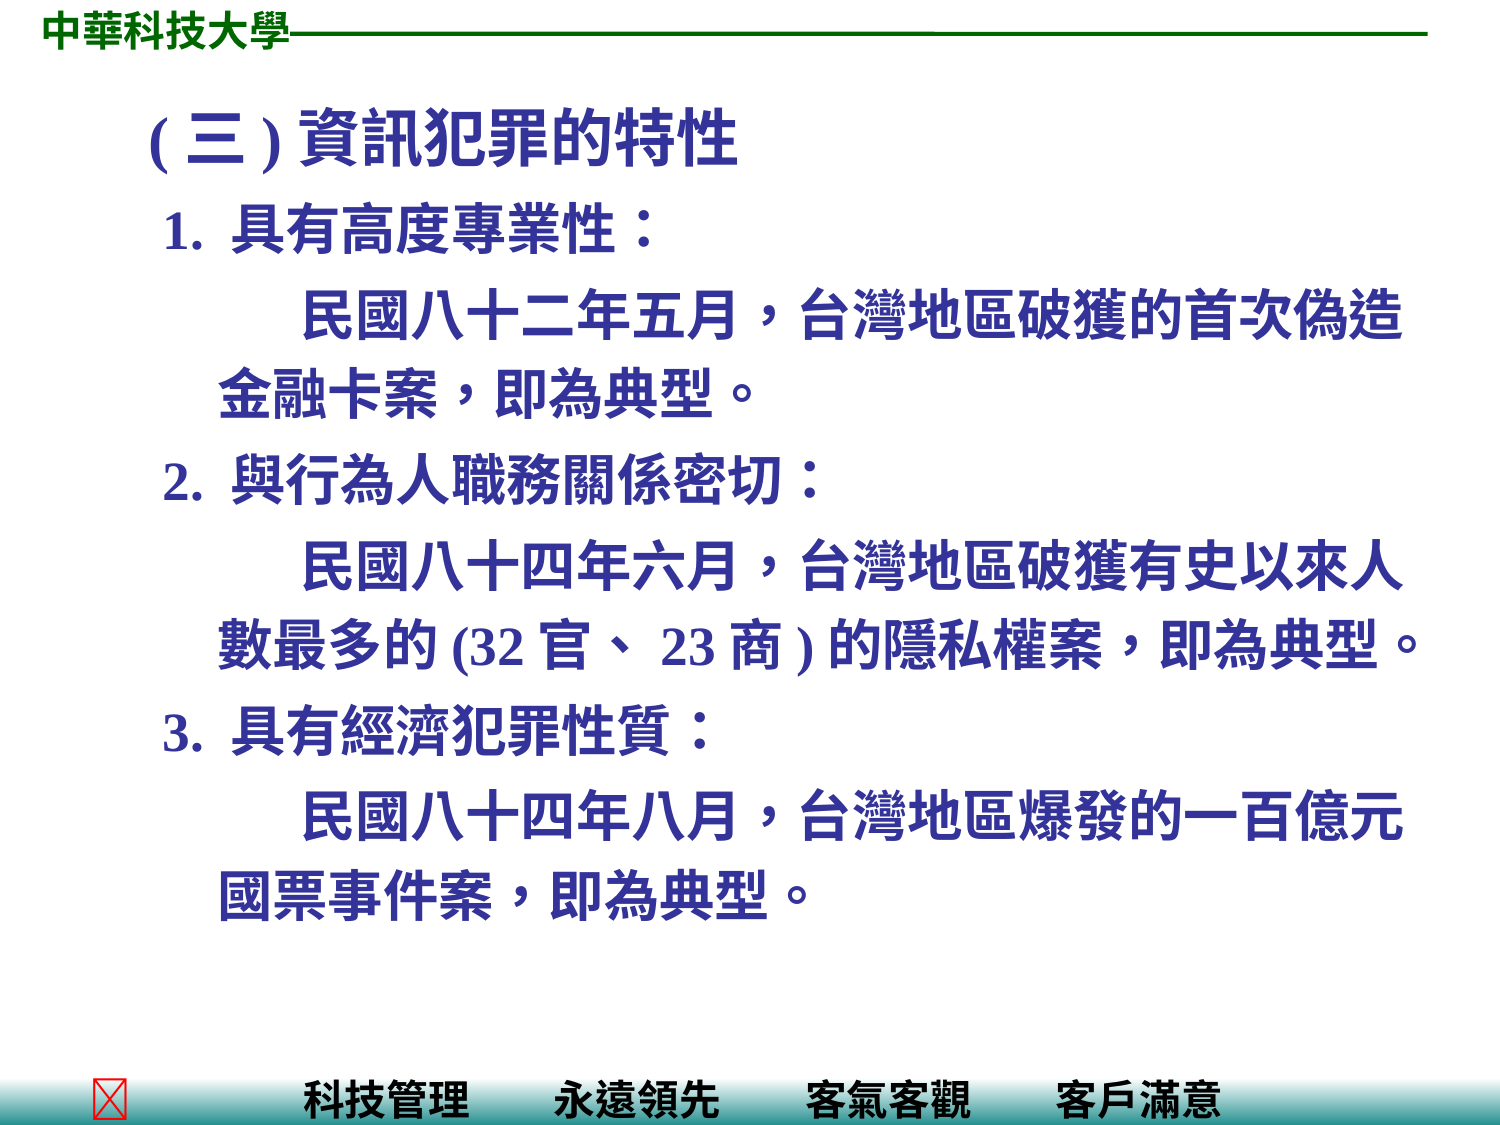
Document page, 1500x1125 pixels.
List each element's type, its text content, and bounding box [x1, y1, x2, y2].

list (三)資訊犯罪的特性 1. 具有高度專業性： 民國八十二年五月，台灣地區破獲的首次偽造金融卡案，即為典型。 2. 與行為人職務關係密切： 民國八十四年六月，台灣地區破獲有史以來人數最多的(32官、23商)的隱私權案，即為典型。 3. 具有經濟犯罪性質： 民國八十四年八月，台灣地區爆發的一百億元國票事件案，即為典型。 [64, 75, 1428, 1104]
